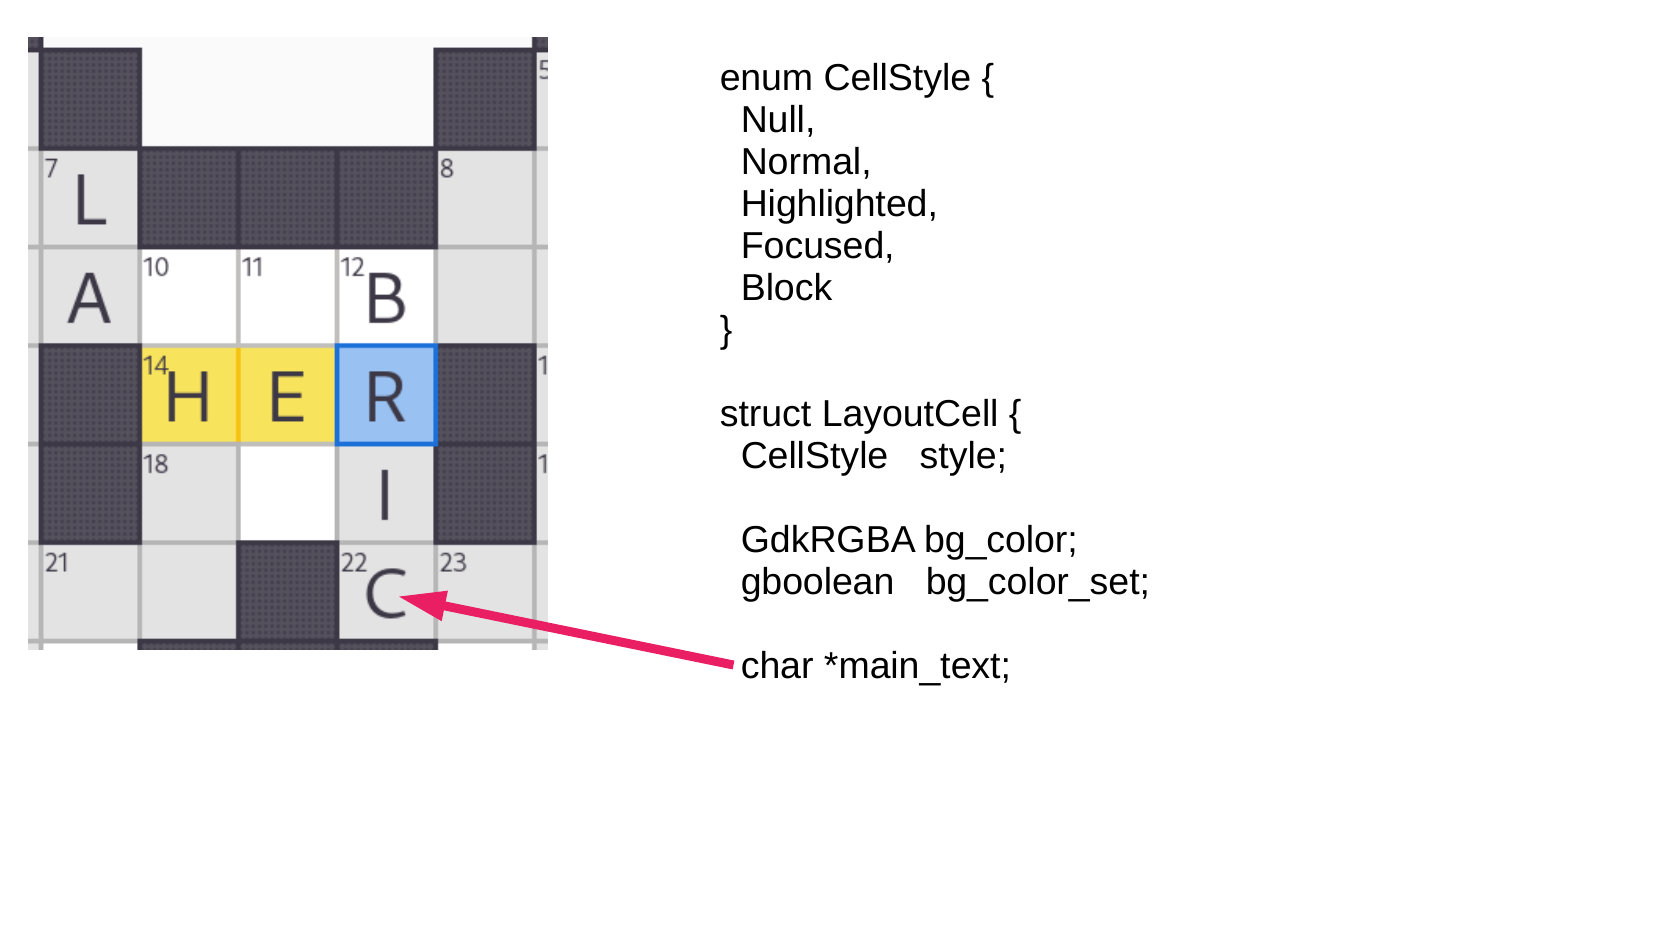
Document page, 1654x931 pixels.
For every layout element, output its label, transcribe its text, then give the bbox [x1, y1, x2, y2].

text_box enum CellStyle { Null, Normal, Highlighted, Focused, Block } struct LayoutCell { CellStyle style; GdkRGBA bg_color; gboolean bg_color_set; char *main_text; char *cluenum_text; } [705, 49, 1167, 778]
picture [28, 37, 548, 650]
